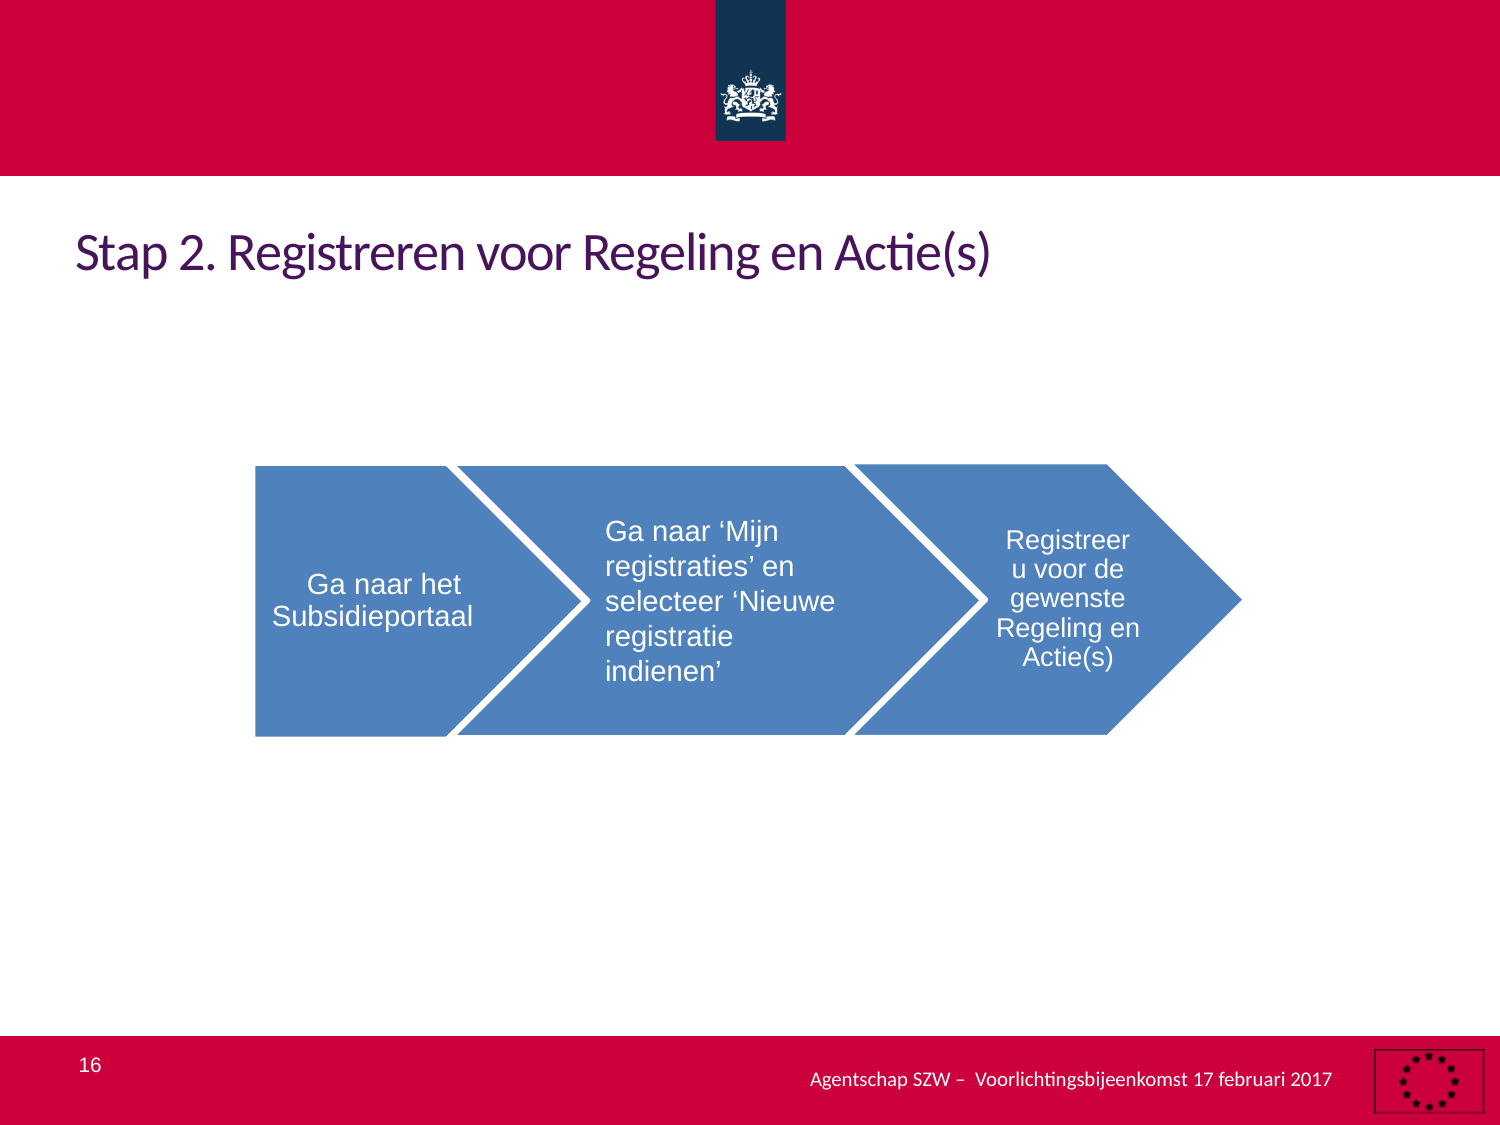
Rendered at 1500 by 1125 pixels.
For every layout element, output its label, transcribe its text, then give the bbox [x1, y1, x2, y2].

text_box Agentschap SZW – Voorlichtingsbijeenkomst 17 februari 2017 [795, 1058, 1374, 1109]
picture [1374, 1049, 1486, 1115]
text_box [63, 1043, 181, 1104]
text_box Registreer u voor de gewenste Regeling en Actie(s) [988, 511, 1144, 688]
text_box Ga naar ‘Mijn registraties’ en selecteer ‘Nieuwe registratie indienen’ [597, 483, 850, 716]
text_box [253, 462, 1246, 739]
text_box Ga naar het Subsidieportaal [260, 529, 501, 673]
title Stap 2. Registreren voor Regeling en Actie(s) [60, 202, 1401, 297]
